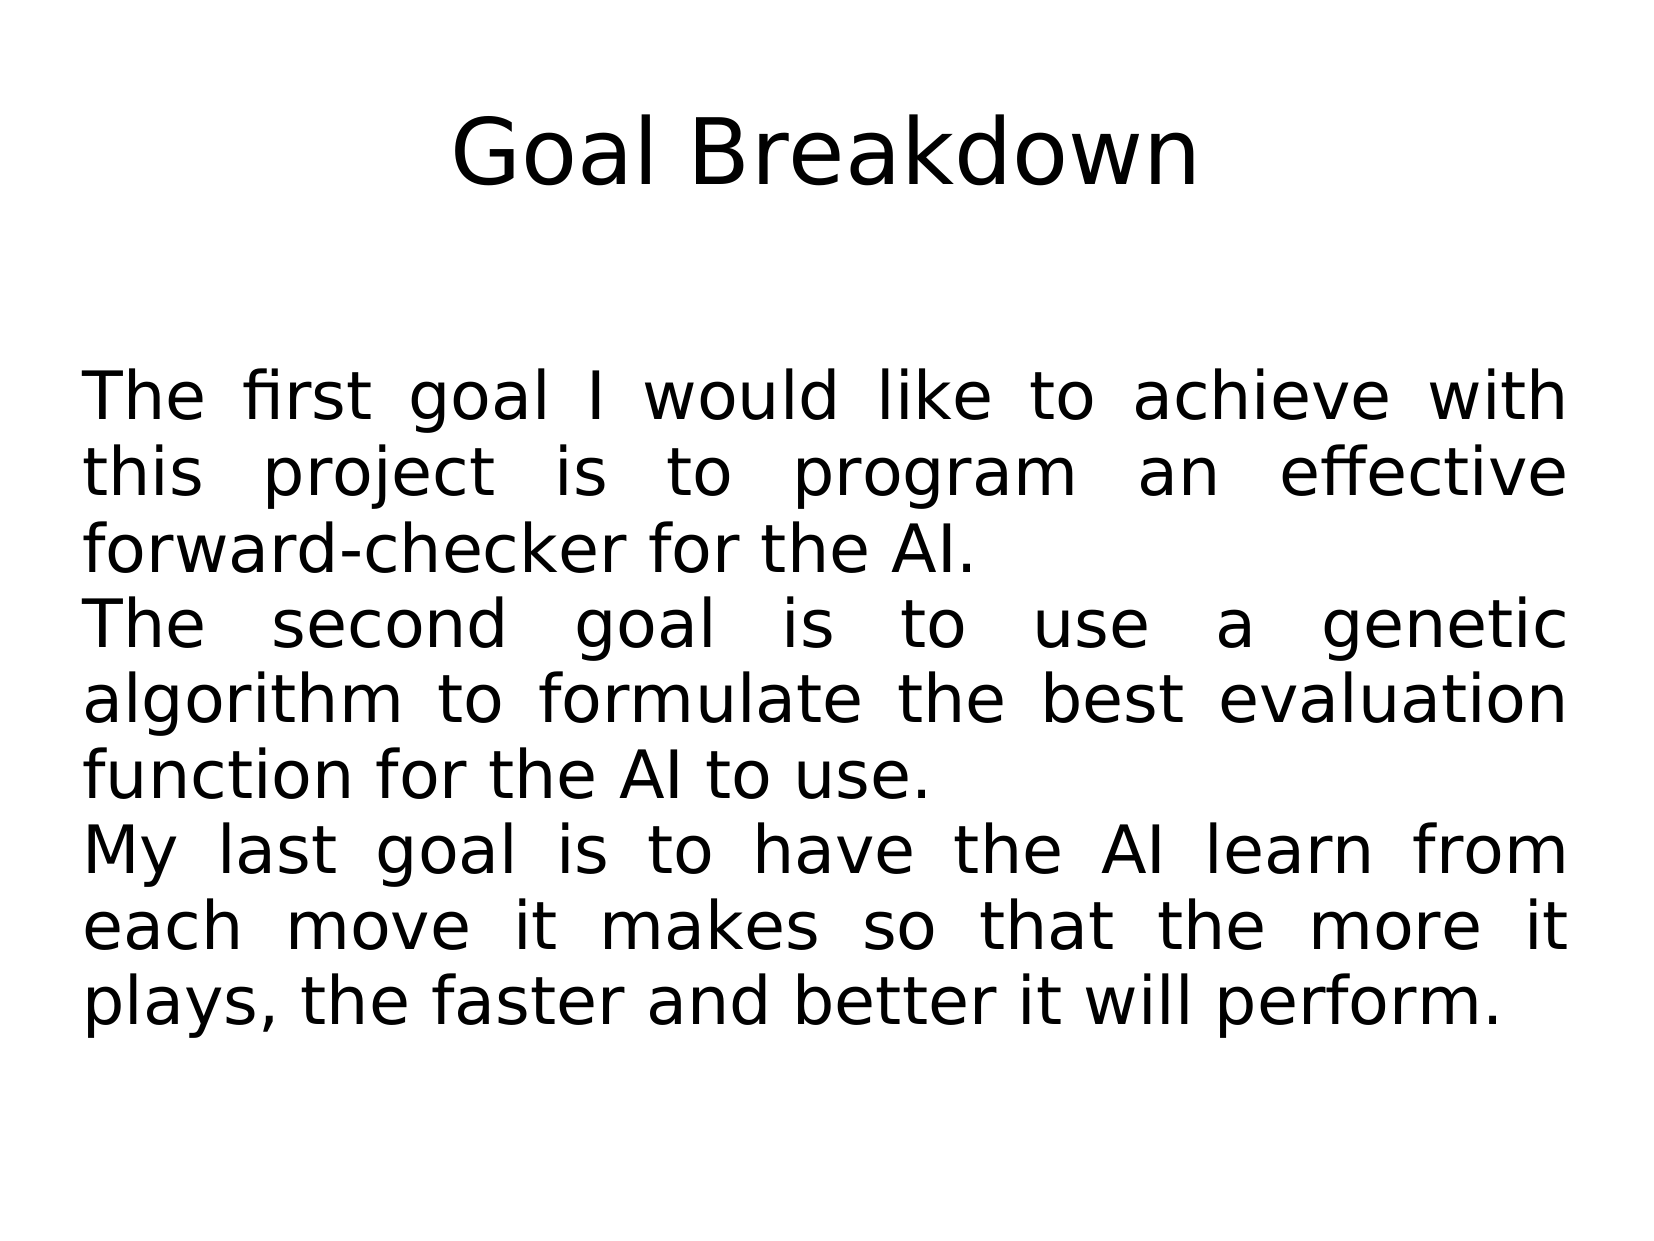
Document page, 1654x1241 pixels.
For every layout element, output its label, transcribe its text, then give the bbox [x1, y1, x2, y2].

subtitle The first goal I would like to achieve with this project is to program an effective forward-checker for the AI. The second goal is to use a genetic algorithm to formulate the best evaluation function for the AI to use. My last goal is to have the AI learn from each move it makes so that the more it plays, the faster and better it will perform. [82, 357, 1571, 1041]
title Goal Breakdown [82, 49, 1571, 257]
